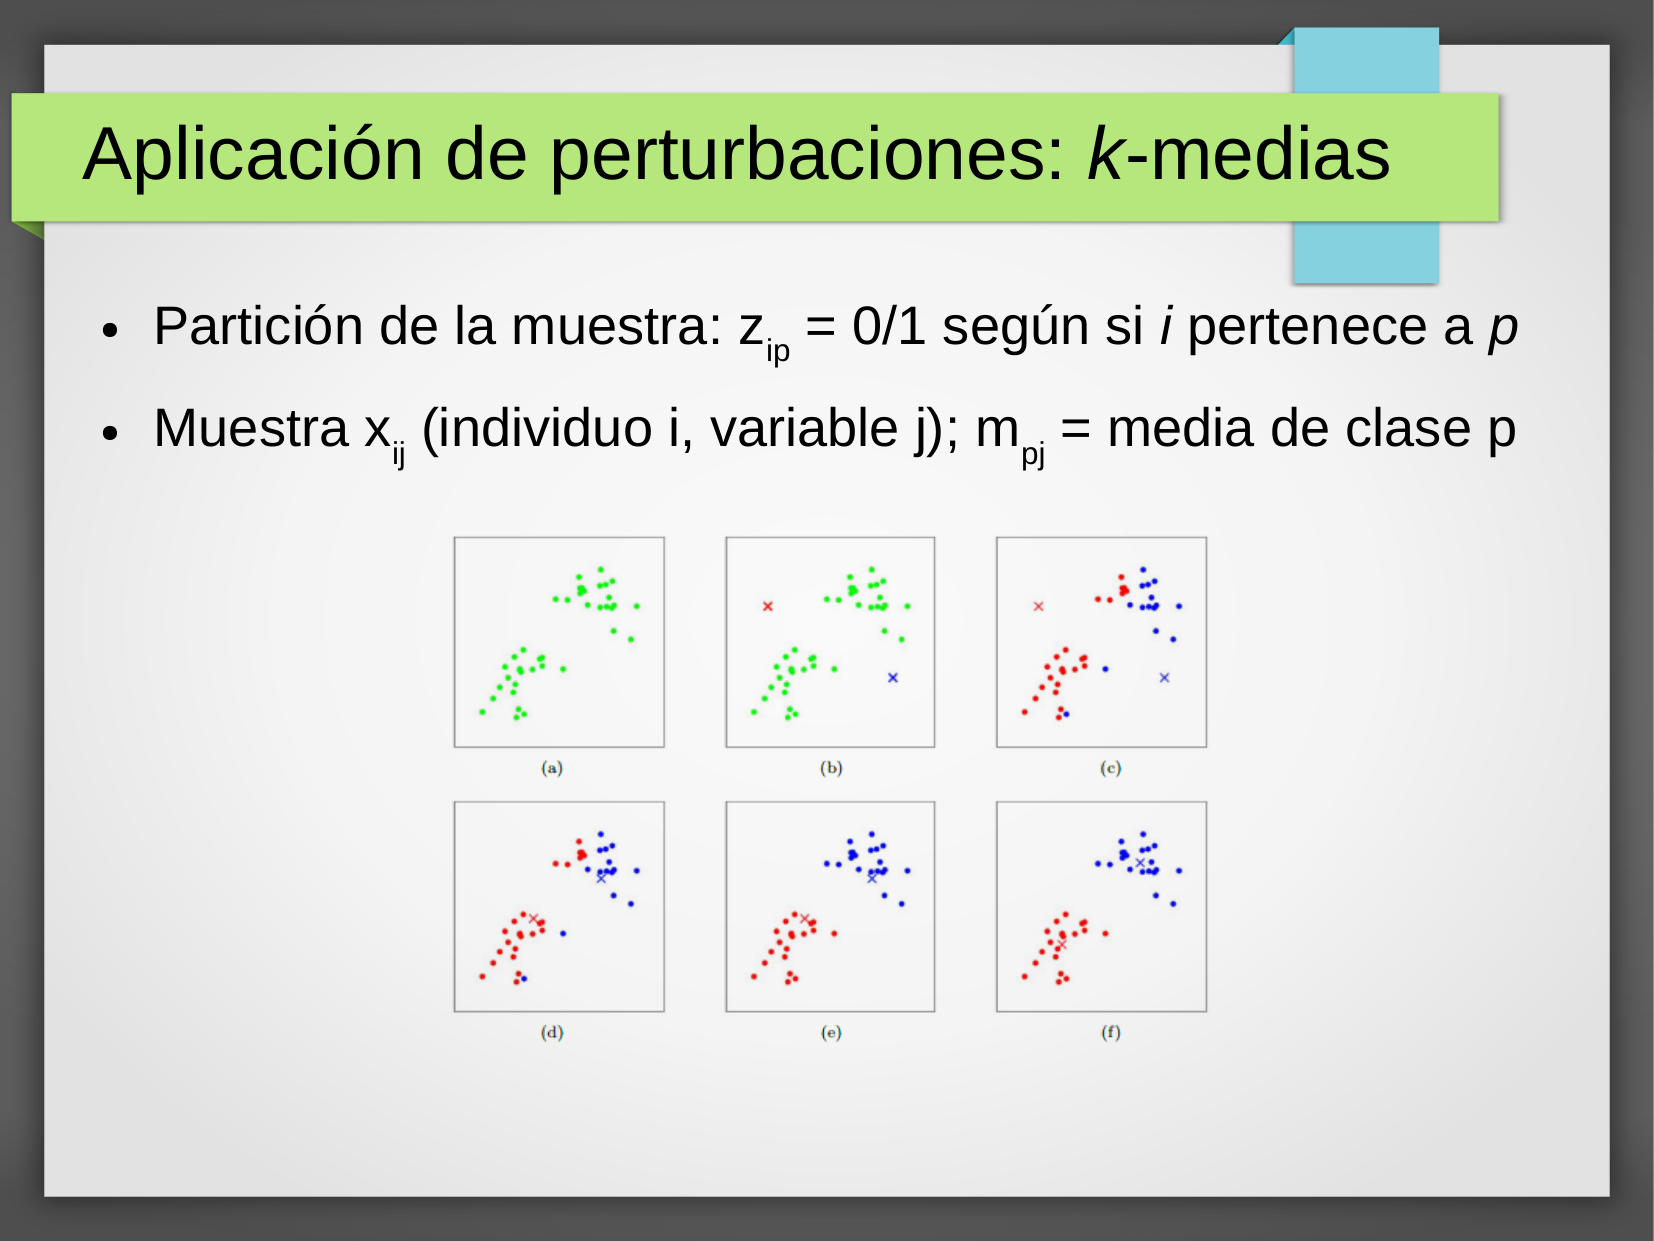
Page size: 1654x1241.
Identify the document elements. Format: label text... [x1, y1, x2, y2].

list Partición de la muestra: zip = 0/1 según si i pertenece a p Muestra xij (individuo i, variable j); mpj = media de clase p [82, 295, 1571, 1015]
picture [0, 0, 1654, 1241]
title Aplicación de perturbaciones: k-medias [82, 69, 1548, 238]
